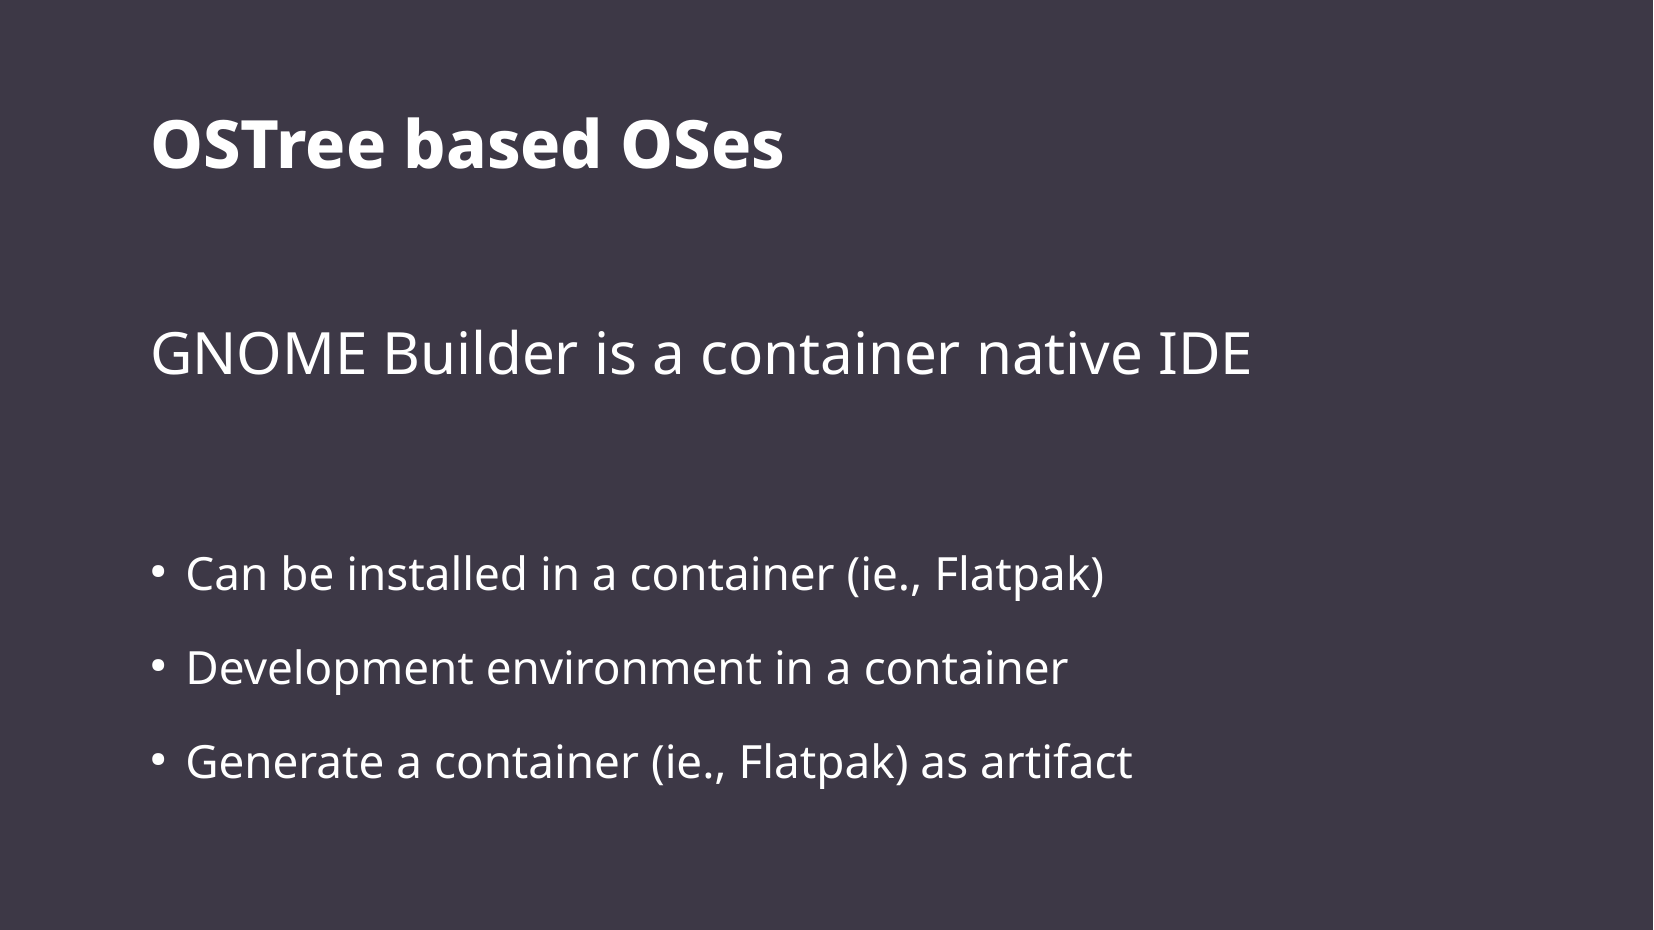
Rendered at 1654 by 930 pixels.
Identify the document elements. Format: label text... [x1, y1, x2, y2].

subtitle GNOME Builder is a container native IDE Can be installed in a container (ie., Flatpak) Development environment in a container Generate a container (ie., Flatpak) as artifact [150, 272, 1501, 812]
title OSTree based OSes [150, 107, 1501, 188]
